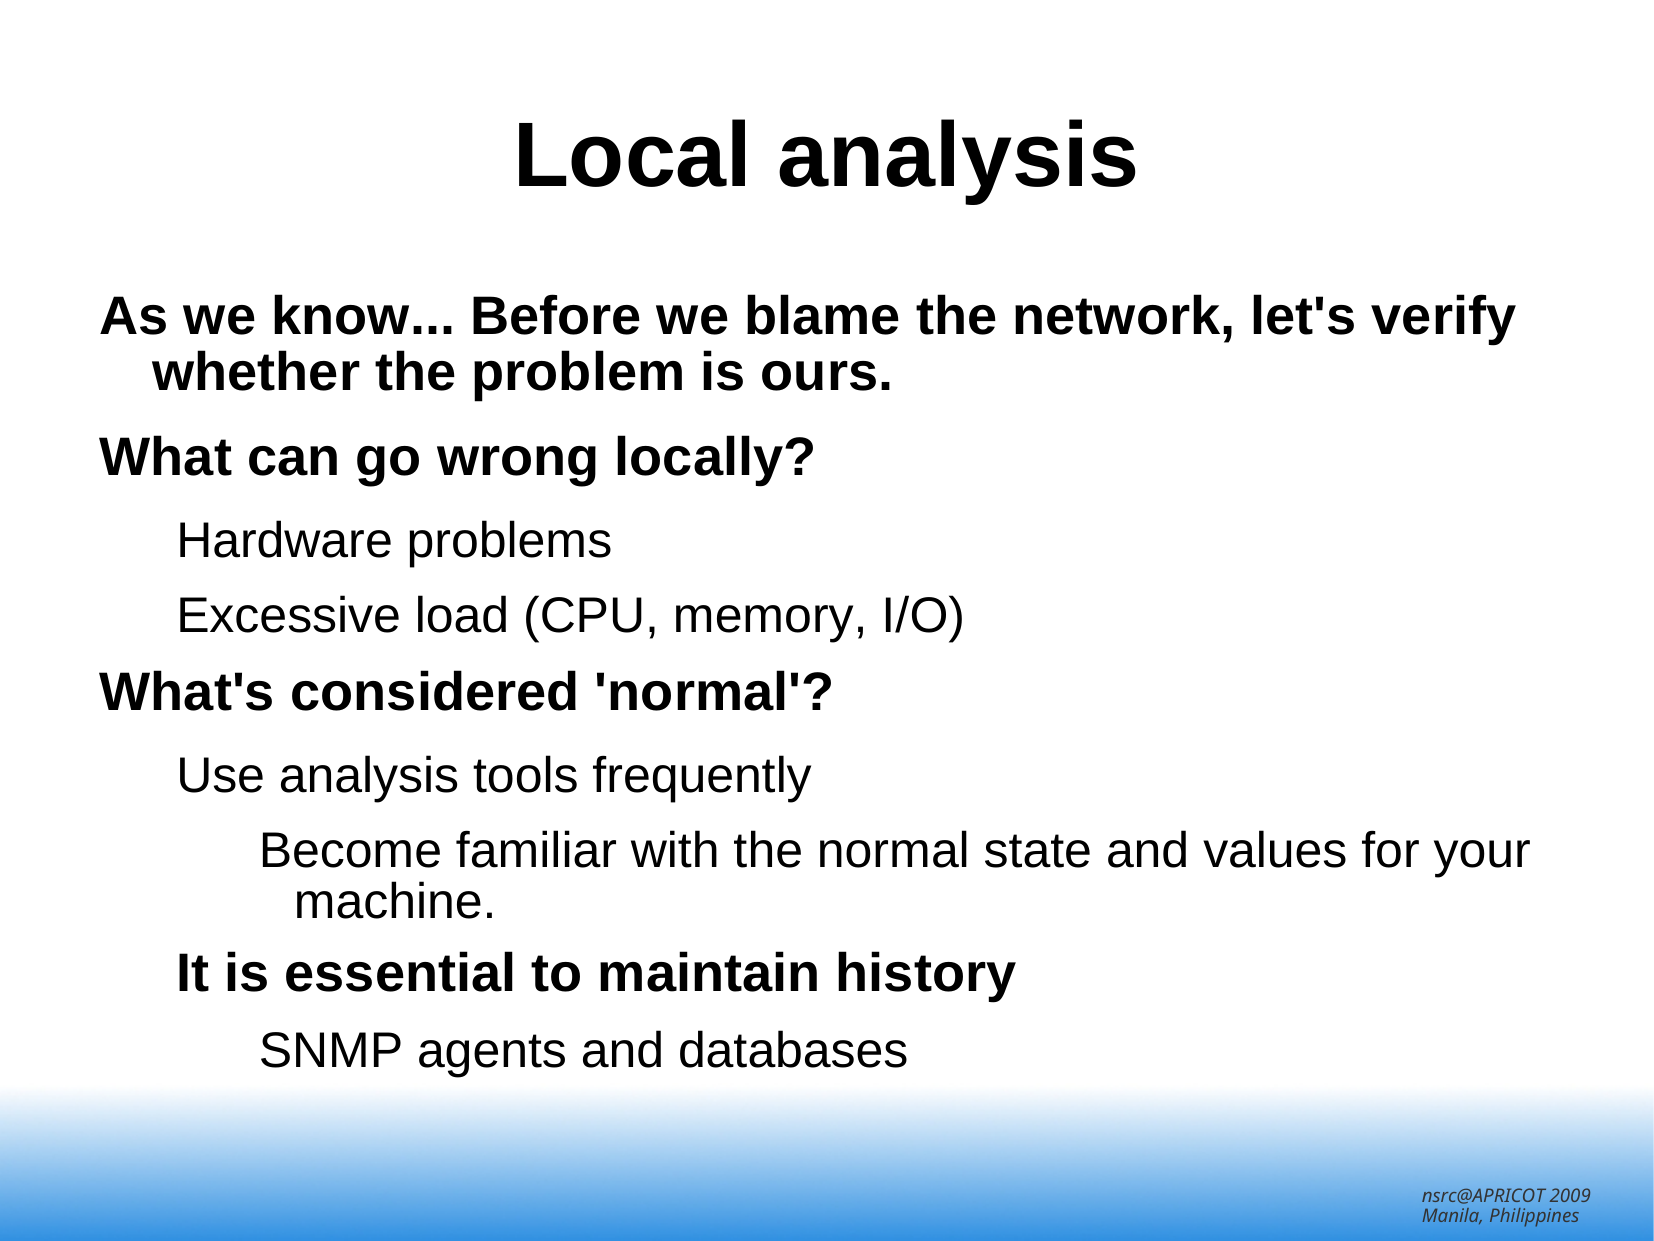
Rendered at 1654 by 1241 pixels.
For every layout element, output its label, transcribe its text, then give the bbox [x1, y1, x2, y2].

title Local analysis [82, 49, 1571, 257]
picture [0, 1083, 1654, 1241]
list As we know... Before we blame the network, let's verify whether the problem is ours. What can go wrong locally? Hardware problems Excessive load (CPU, memory, I/O)‏ What's considered 'normal'? Use analysis tools frequently Become familiar with the normal state and values for your machine. It is essential to maintain history SNMP agents and databases [82, 290, 1571, 1109]
